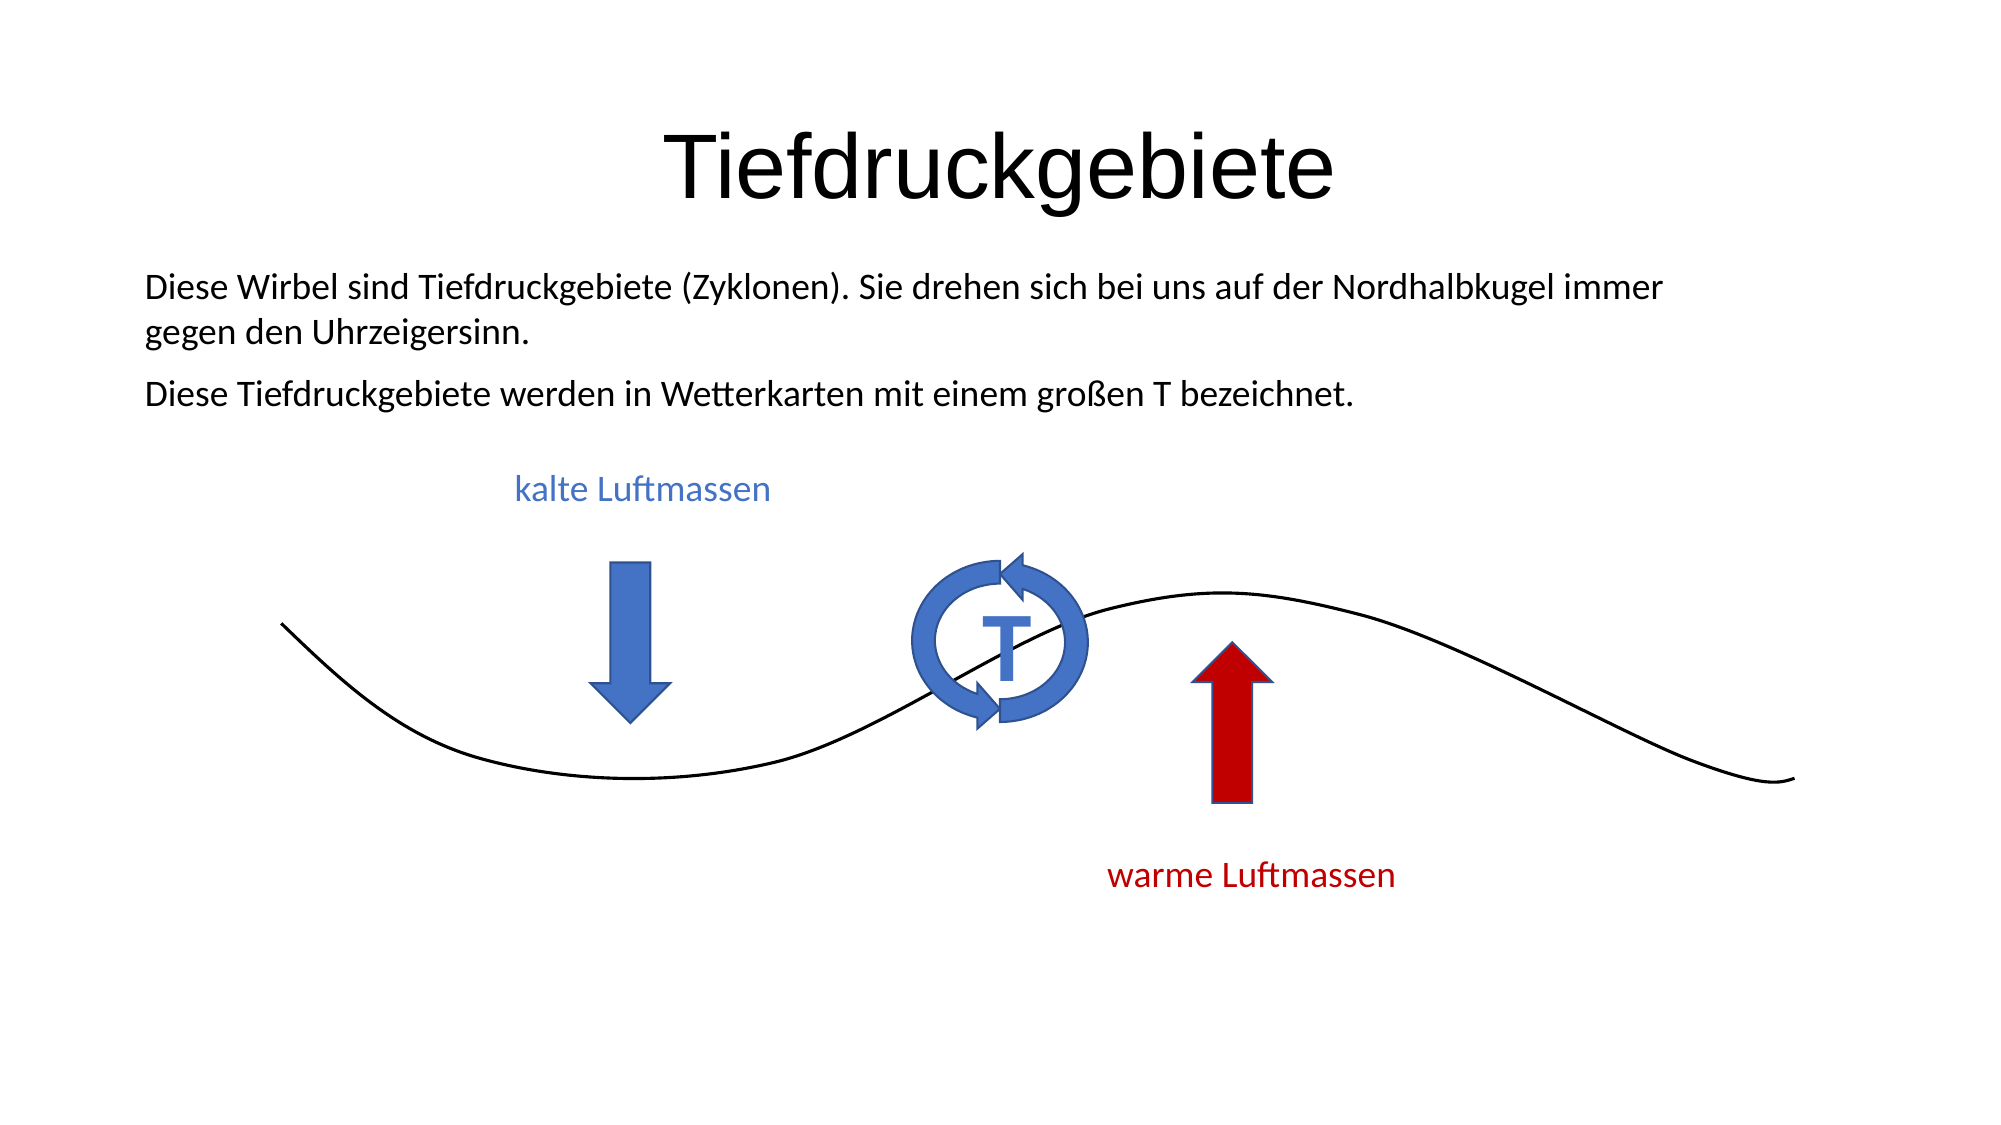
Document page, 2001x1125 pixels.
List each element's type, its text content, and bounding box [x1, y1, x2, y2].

title Tiefdruckgebiete [137, 59, 1863, 278]
text_box T [967, 574, 1033, 711]
text_box Diese Tiefdruckgebiete werden in Wetterkarten mit einem großen T bezeichnet. [130, 361, 1387, 423]
text_box [1192, 642, 1273, 803]
text_box [912, 554, 1088, 729]
text_box [590, 562, 671, 724]
text_box kalte Luftmassen [499, 456, 799, 517]
text_box warme Luftmassen [1092, 842, 1424, 904]
text_box Diese Wirbel sind Tiefdruckgebiete (Zyklonen). Sie drehen sich bei uns auf der Nordhalbkugel immer gegen den Uhrzeigersinn. [130, 254, 1708, 361]
